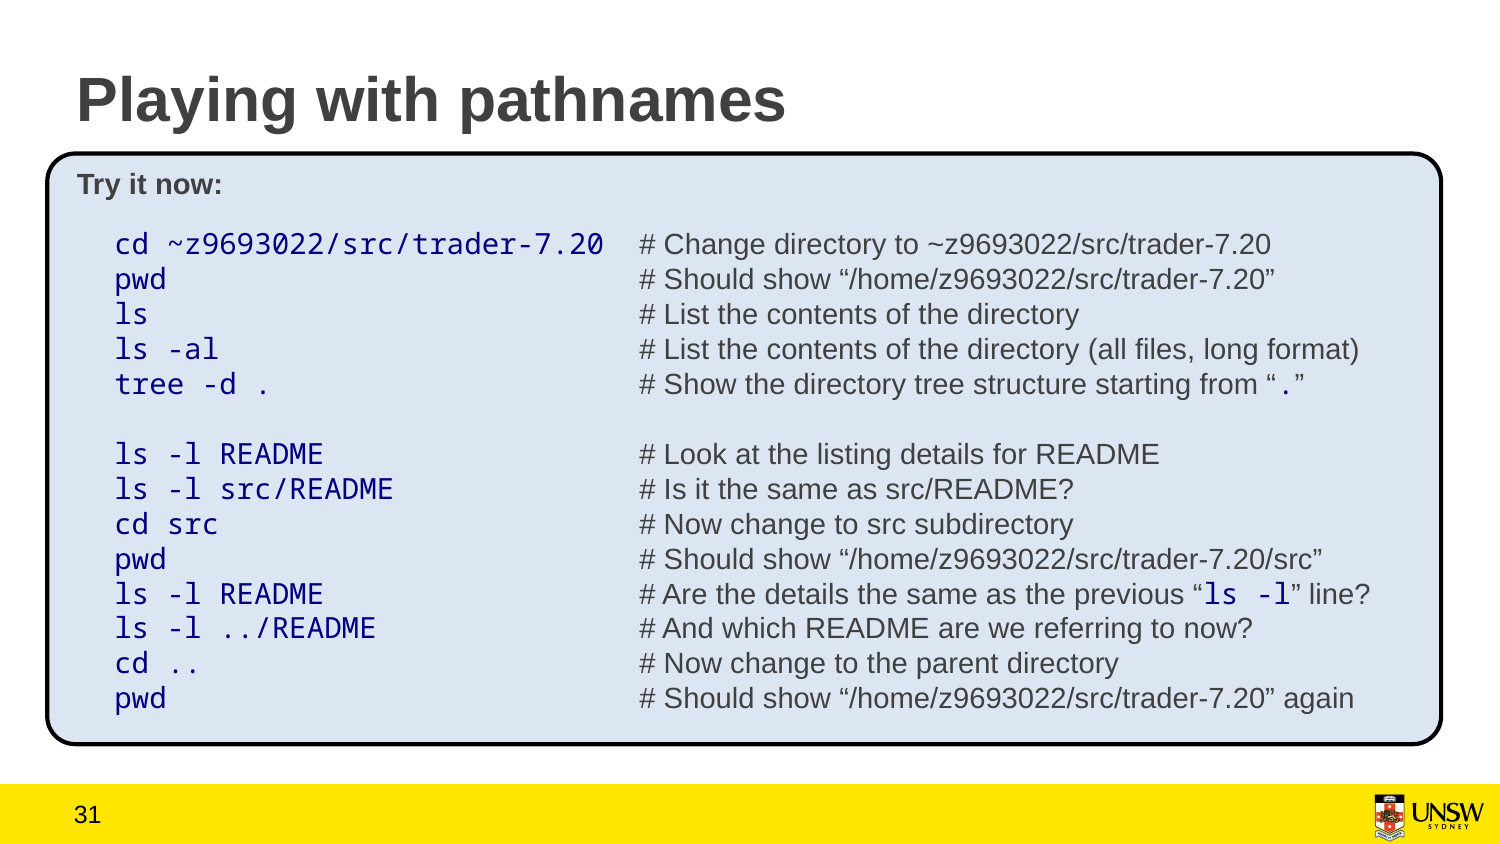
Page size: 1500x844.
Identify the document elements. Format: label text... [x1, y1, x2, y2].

picture [0, 784, 1500, 844]
list Try it now: cd ~z9693022/src/trader-7.20 # Change directory to ~z9693022/src/trader-7.20 pwd # Should show “/home/z9693022/src/trader-7.20” ls # List the contents of the directory ls -al # List the contents of the directory (all files, long format) tree -d . # Show the directory tree structure starting from “.” ls -l README # Look at the listing details for README ls -l src/README # Is it the same as src/README? cd src # Now change to src subdirectory pwd # Should show “/home/z9693022/src/trader-7.20/src” ls -l README # Are the details the same as the previous “ls -l” line? ls -l ../README # And which README are we referring to now? cd .. # Now change to the parent directory pwd # Should show “/home/z9693022/src/trader-7.20” again [76, 165, 1424, 756]
title Playing with pathnames [76, 59, 1427, 136]
text_box [47, 153, 1442, 745]
text_box <number> [59, 791, 219, 839]
